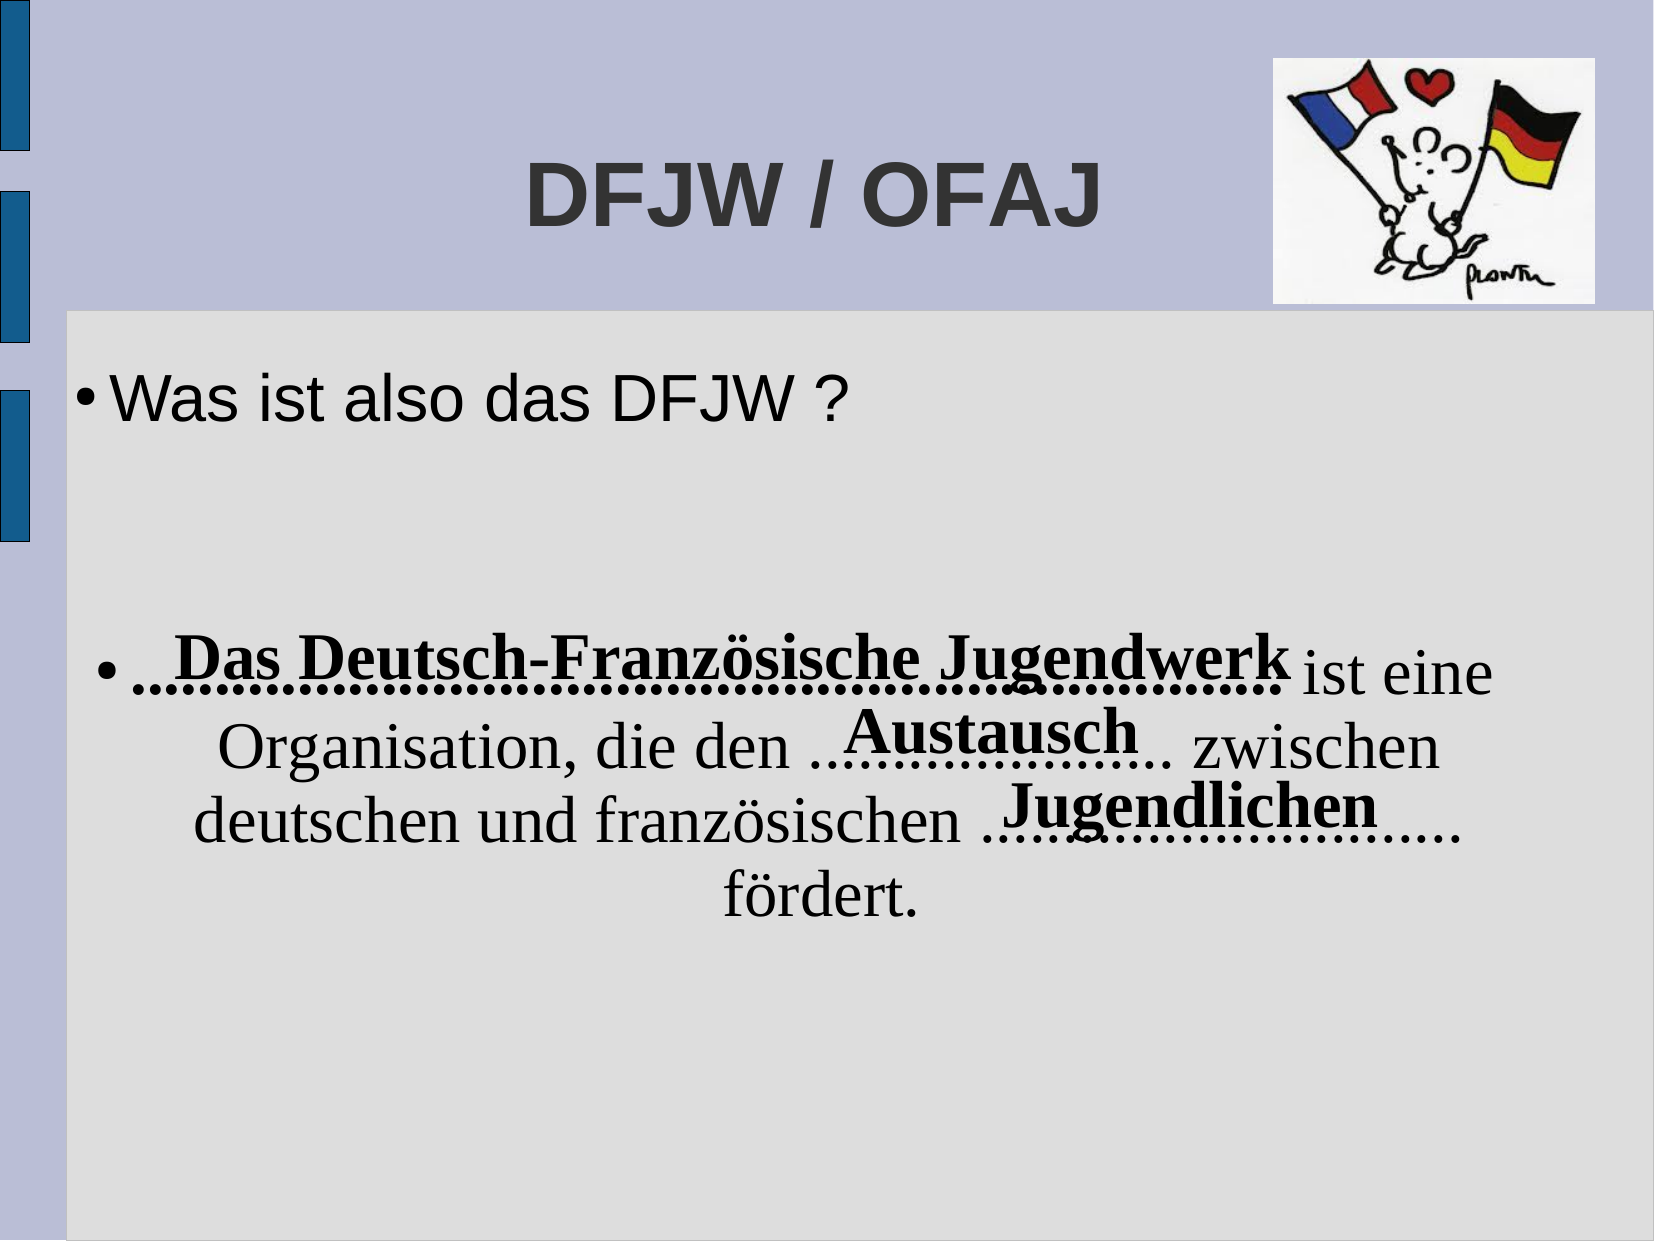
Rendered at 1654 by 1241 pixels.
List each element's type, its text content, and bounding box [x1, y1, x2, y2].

subtitle ..................................................................... ist eine Organisation, die den ...................... zwischen deutschen und französischen ............................. fördert. [88, 561, 1501, 932]
picture [1273, 58, 1595, 305]
text_box Was ist also das DFJW ? [59, 353, 945, 518]
text_box Das Deutsch-Französische Jugendwerk [88, 620, 1342, 695]
title DFJW / OFAJ [121, 98, 1273, 291]
text_box Austausch [766, 695, 1182, 768]
text_box Jugendlichen [915, 767, 1430, 842]
